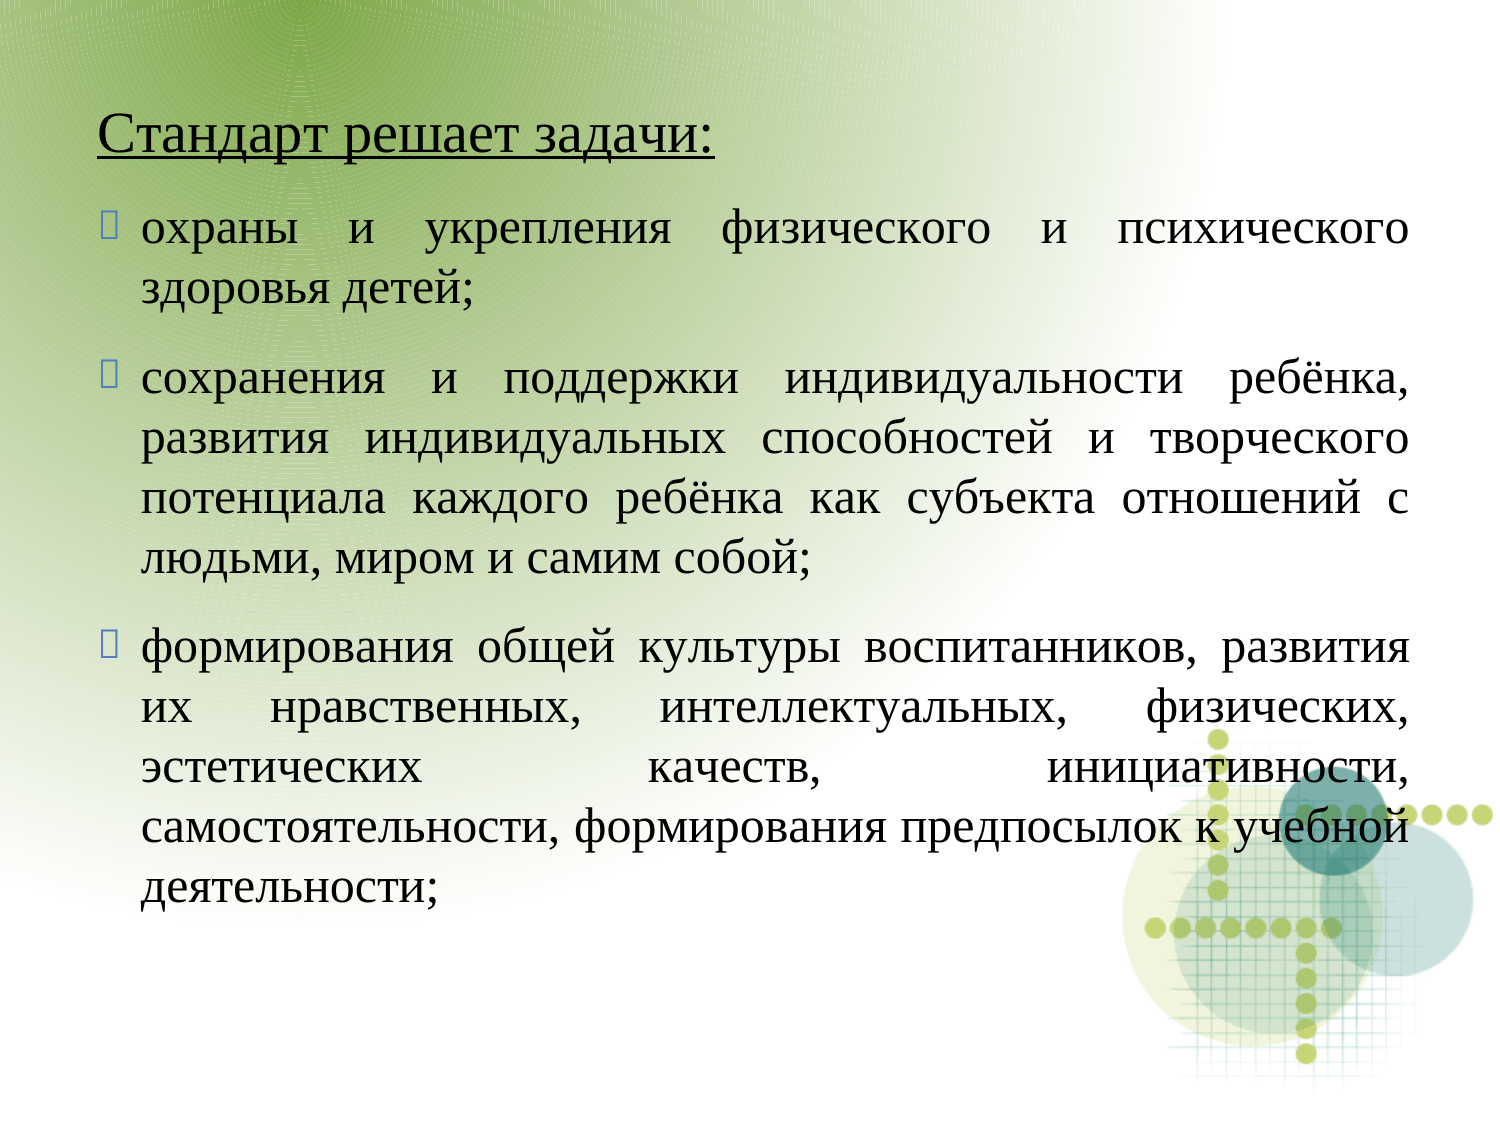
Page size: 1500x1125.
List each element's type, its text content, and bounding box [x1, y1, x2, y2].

list Стандарт решает задачи: охраны и укрепления физического и психического здоровья детей; сохранения и поддержки индивидуальности ребёнка, развития индивидуальных способностей и творческого потенциала каждого ребёнка как субъекта отношений с людьми, миром и самим собой; формирования общей культуры воспитанников, развития их нравственных, интеллектуальных, физических, эстетических качеств, инициативности, самостоятельности, формирования предпосылок к учебной деятельности; [82, 86, 1425, 1043]
picture [1110, 718, 1500, 1098]
